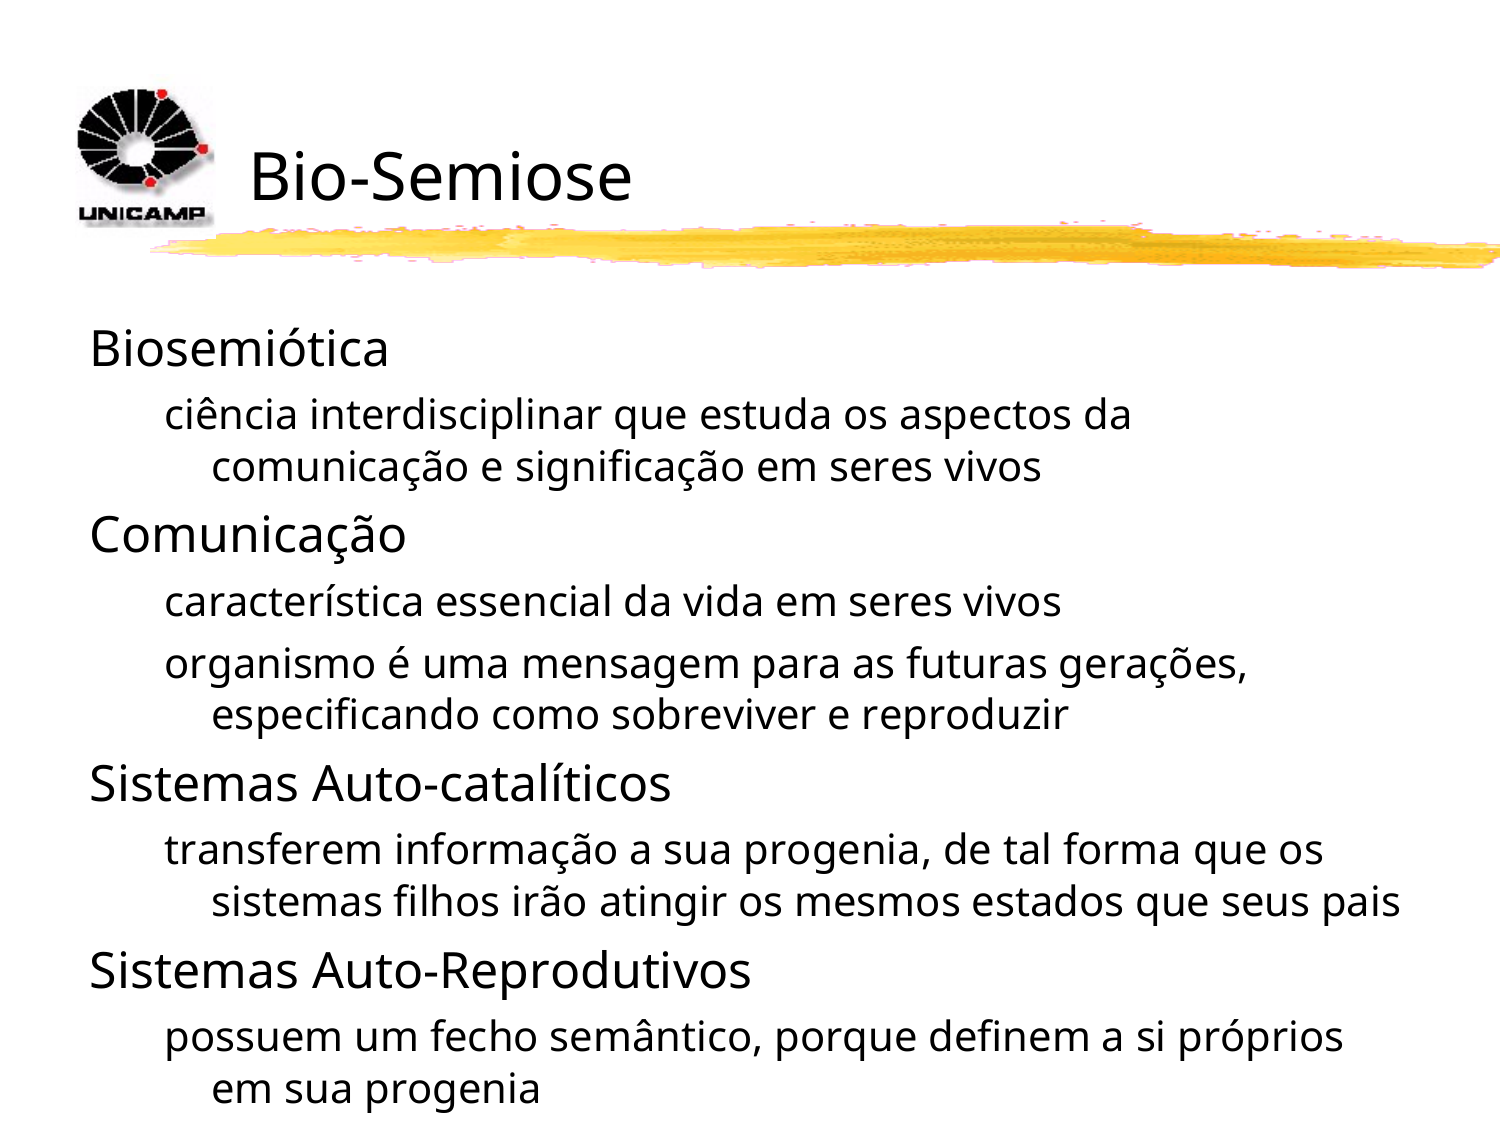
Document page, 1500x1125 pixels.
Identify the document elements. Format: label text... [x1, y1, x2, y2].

picture [75, 74, 1500, 279]
title Bio-Semiose [233, 37, 1434, 225]
list Biosemiótica ciência interdisciplinar que estuda os aspectos da comunicação e significação em seres vivos Comunicação característica essencial da vida em seres vivos organismo é uma mensagem para as futuras gerações, especificando como sobreviver e reproduzir Sistemas Auto-catalíticos transferem informação a sua progenia, de tal forma que os sistemas filhos irão atingir os mesmos estados que seus pais Sistemas Auto-Reprodutivos possuem um fecho semântico, porque definem a si próprios em sua progenia [74, 309, 1417, 1036]
